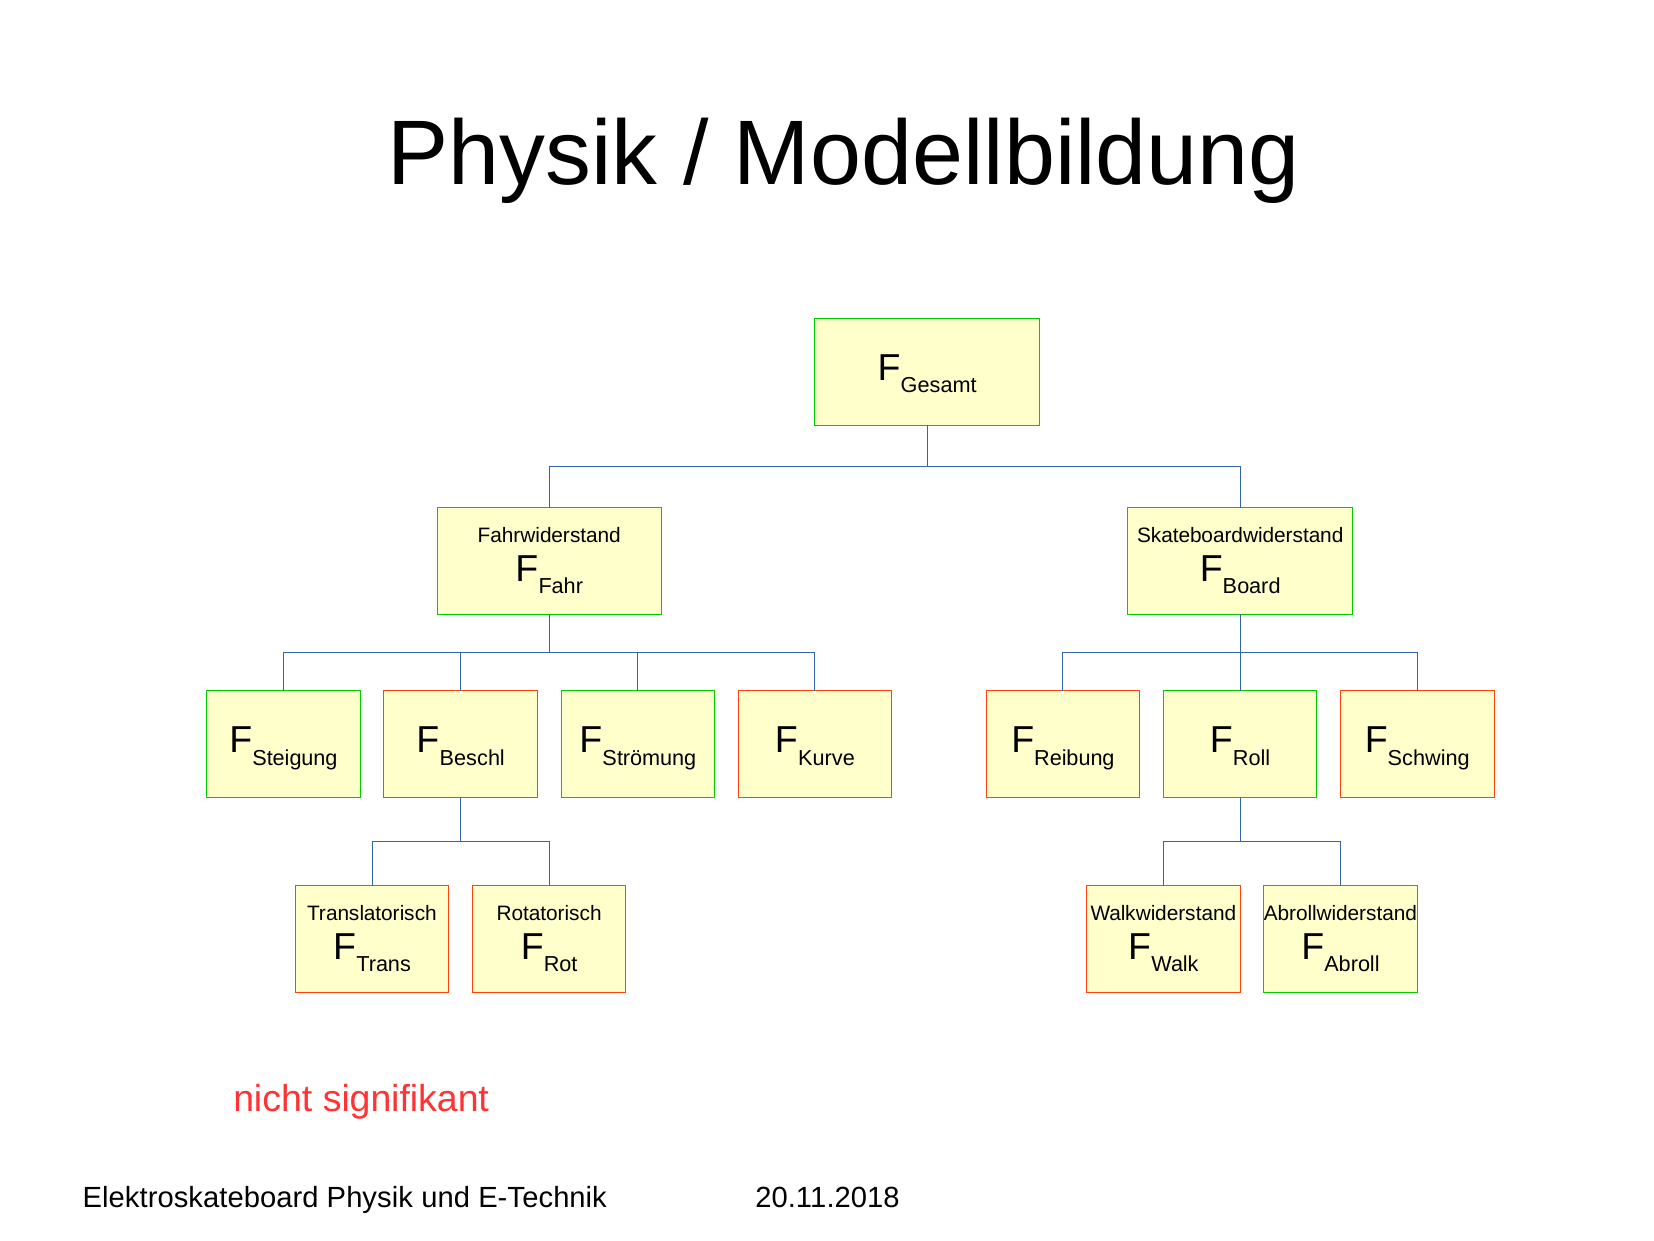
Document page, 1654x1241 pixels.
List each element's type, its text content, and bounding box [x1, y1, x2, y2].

text_box FKurve [738, 690, 892, 798]
text_box FBeschl [383, 690, 538, 798]
text_box FReibung [986, 690, 1140, 798]
text_box Abrollwiderstand FAbroll [1263, 885, 1418, 993]
text_box FSteigung [206, 690, 361, 798]
text_box FSchwing [1340, 690, 1495, 798]
text_box FRoll [1163, 690, 1317, 798]
text_box FGesamt [814, 318, 1040, 426]
title Physik / Modellbildung [82, 49, 1571, 257]
text_box Translatorisch FTrans [295, 885, 449, 993]
text_box FStrömung [561, 690, 715, 798]
text_box Skateboardwiderstand FBoard [1127, 507, 1353, 615]
text_box Walkwiderstand FWalk [1086, 885, 1241, 993]
text_box Rotatorisch FRot [472, 885, 626, 993]
text_box Fahrwiderstand FFahr [437, 507, 662, 615]
text_box nicht signifikant [218, 1070, 514, 1128]
